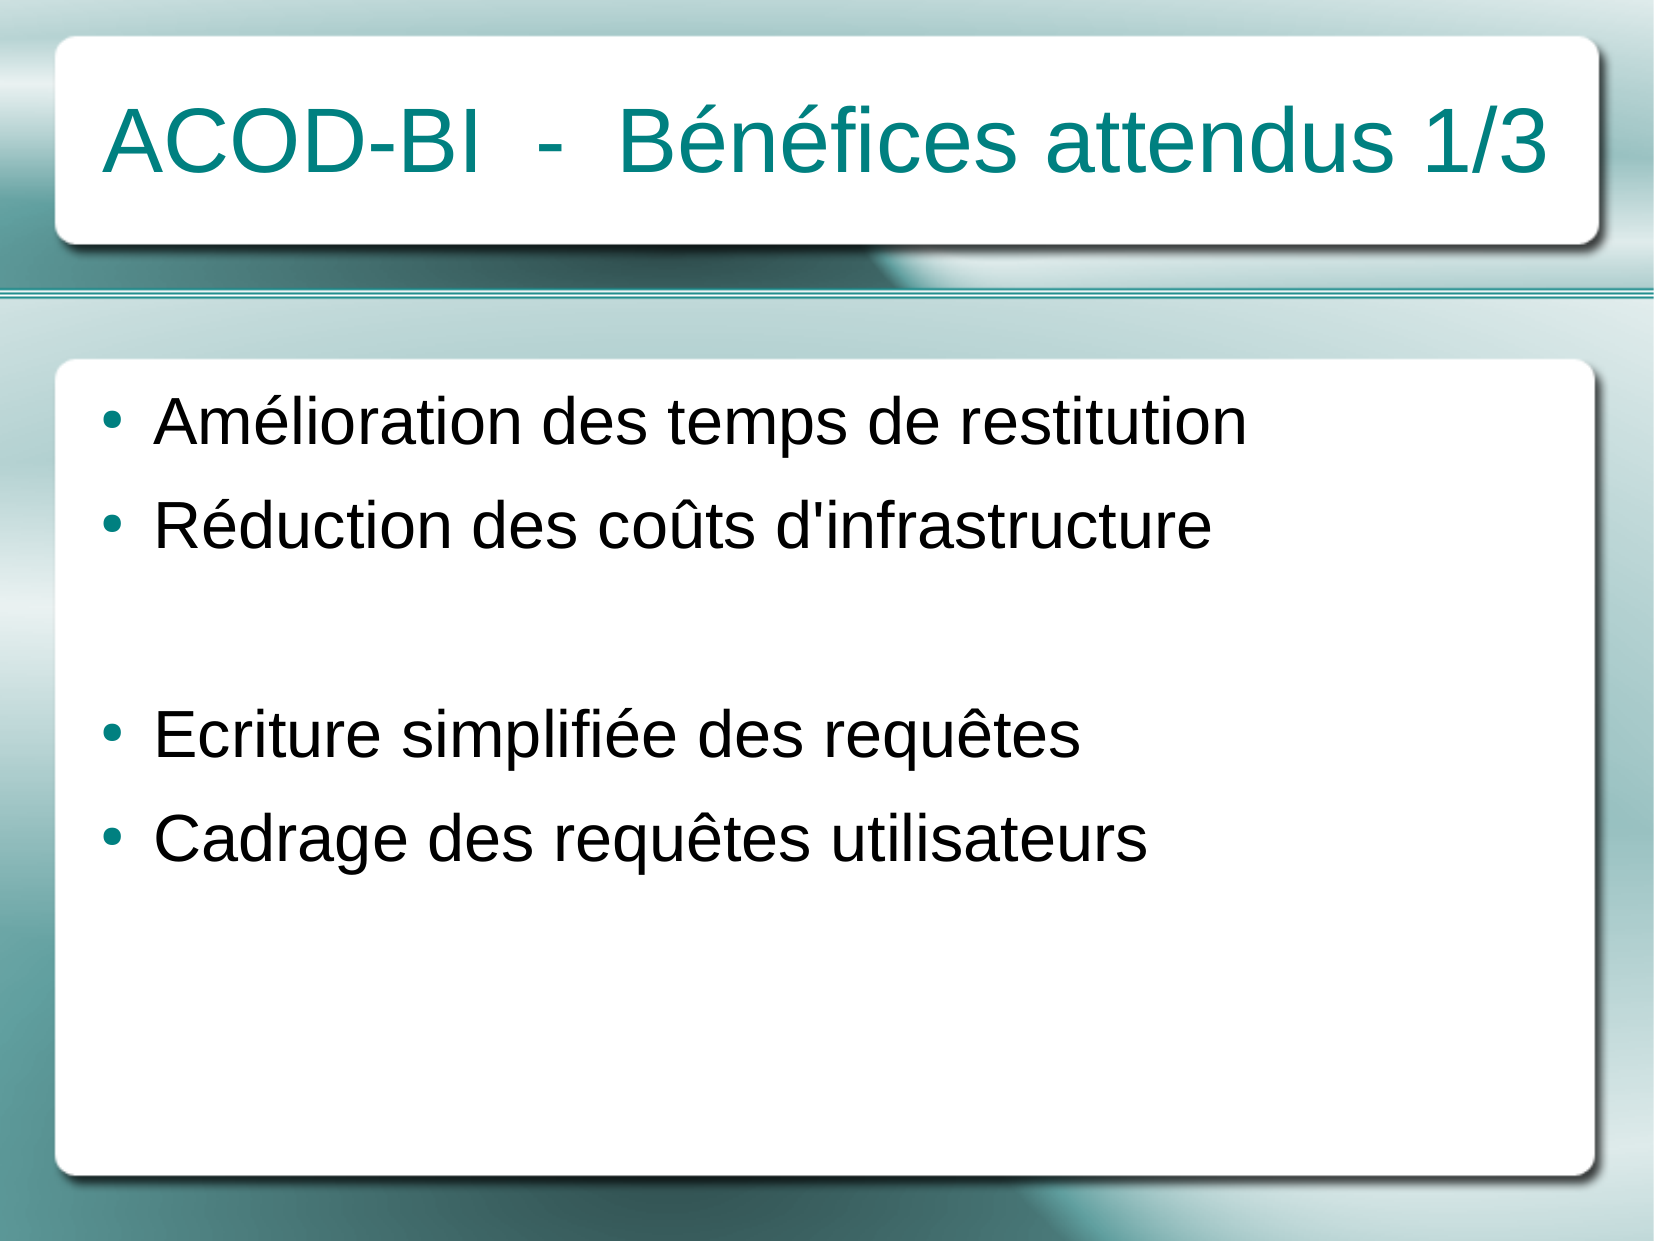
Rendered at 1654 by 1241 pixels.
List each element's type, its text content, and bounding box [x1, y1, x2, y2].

title ACOD-BI - Bénéfices attendus 1/3 [82, 37, 1571, 245]
list Amélioration des temps de restitution Réduction des coûts d'infrastructure Ecriture simplifiée des requêtes Cadrage des requêtes utilisateurs [82, 383, 1571, 1034]
picture [0, 0, 1654, 1241]
